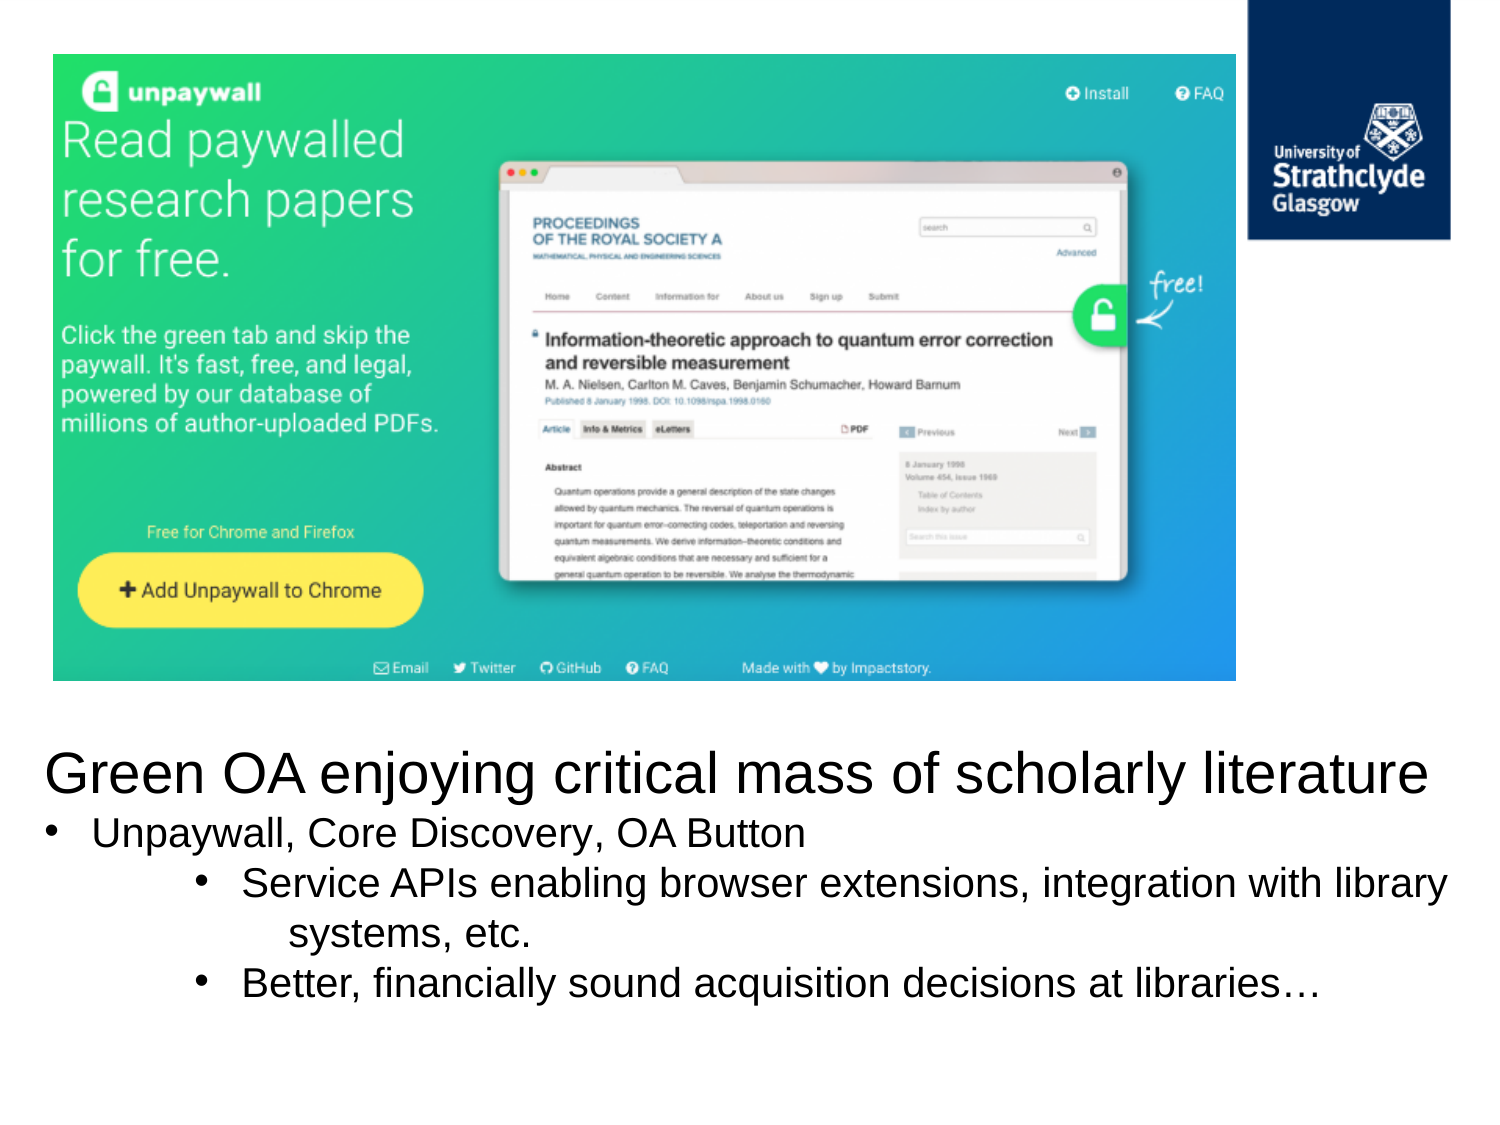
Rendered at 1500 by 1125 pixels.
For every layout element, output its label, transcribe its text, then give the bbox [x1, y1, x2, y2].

text_box Green OA enjoying critical mass of scholarly literature Unpaywall, Core Discovery, OA Button Service APIs enabling browser extensions, integration with library systems, etc. Better, financially sound acquisition decisions at libraries… [29, 727, 1483, 1016]
picture [53, 54, 1236, 681]
